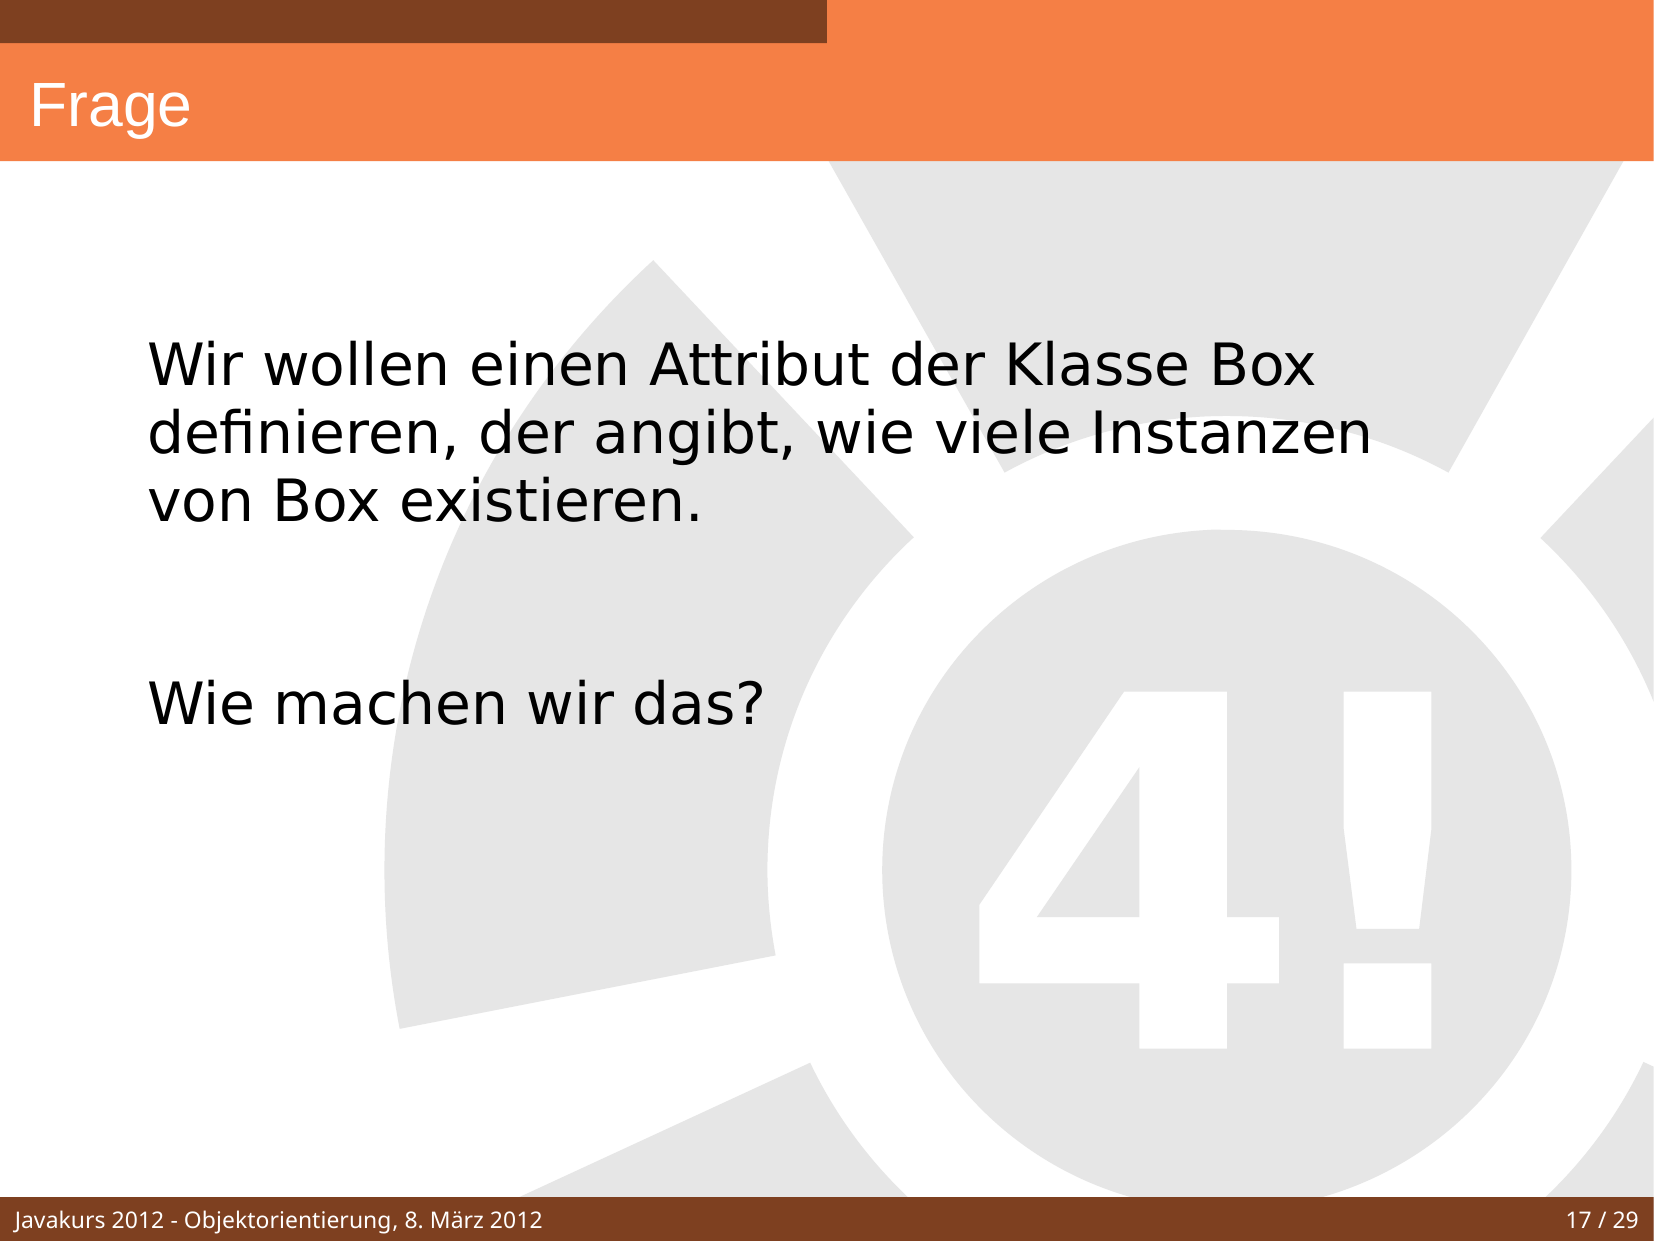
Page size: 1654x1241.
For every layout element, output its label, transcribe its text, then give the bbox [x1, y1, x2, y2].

text_box Wir wollen einen Attribut der Klasse Box definieren, der angibt, wie viele Instanzen von Box existieren. Wie machen wir das? [132, 324, 1486, 887]
title Frage [29, 67, 1595, 143]
